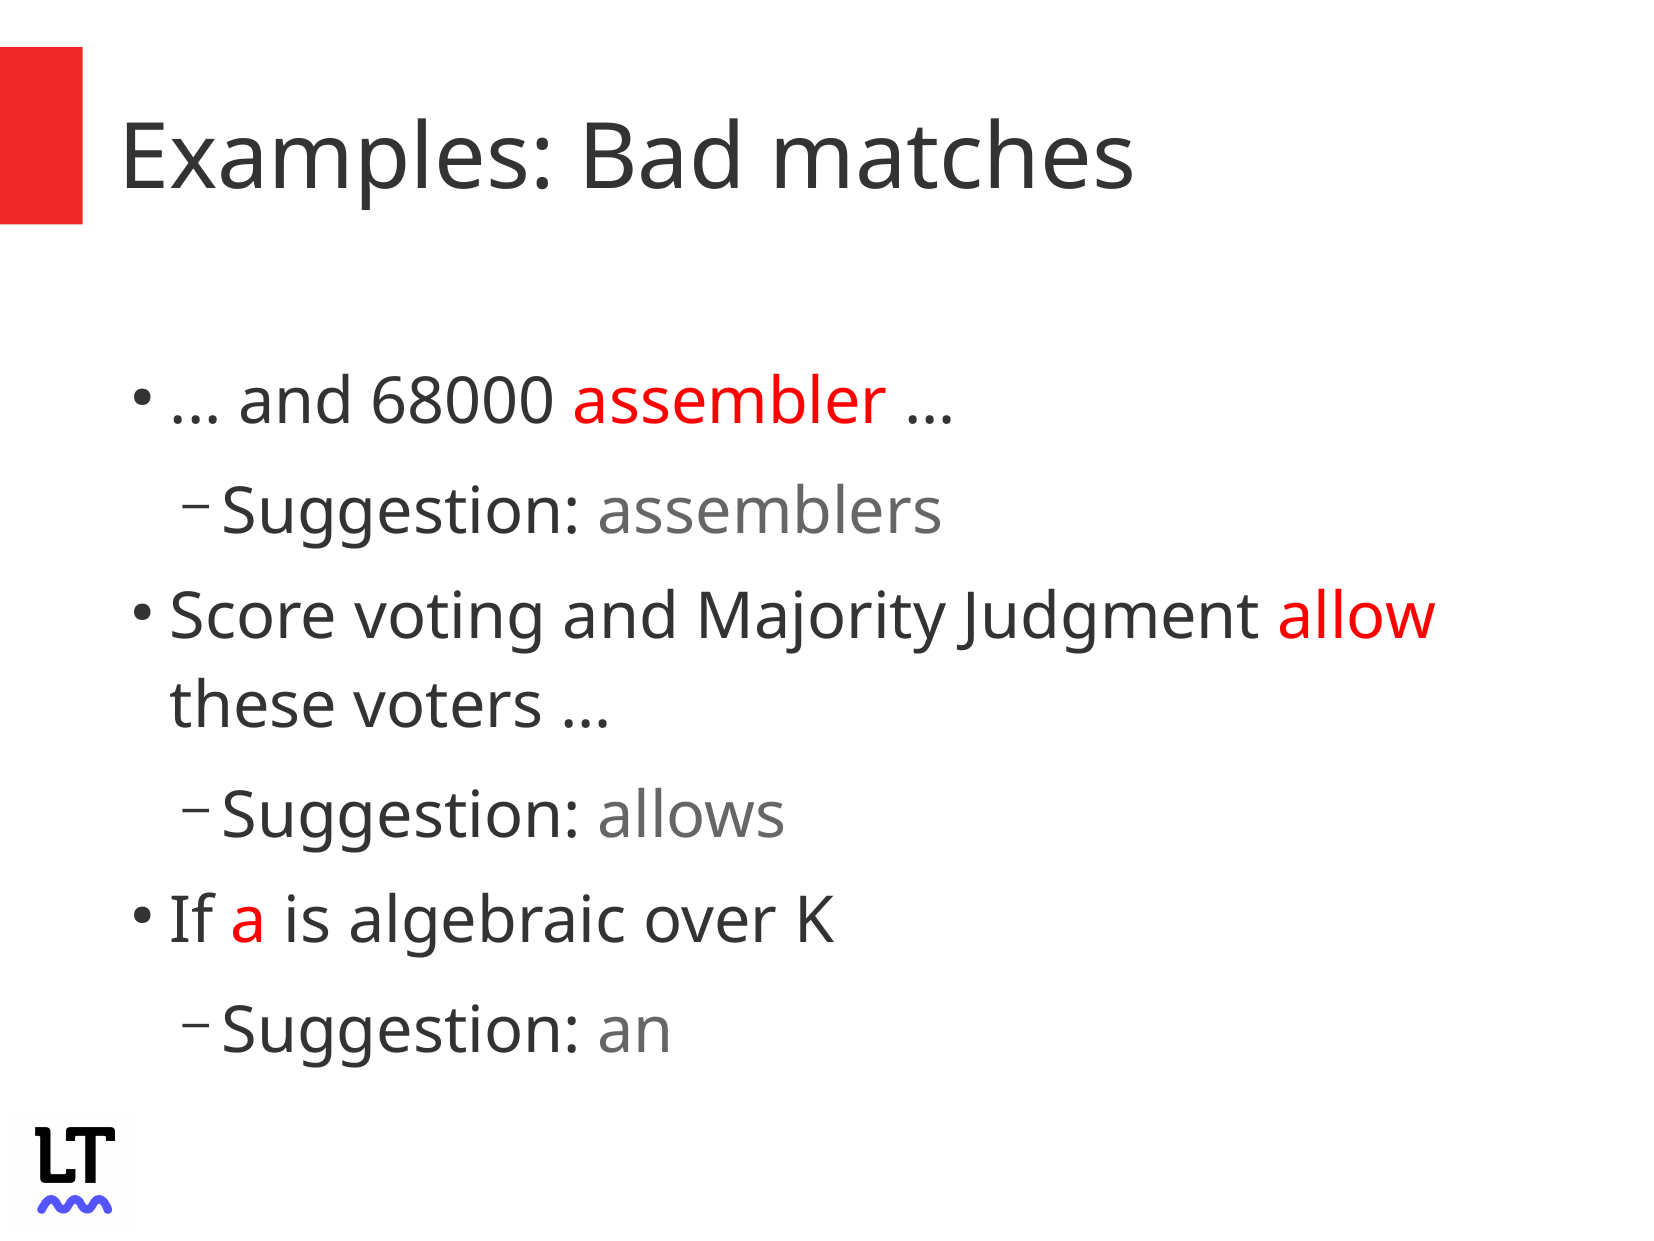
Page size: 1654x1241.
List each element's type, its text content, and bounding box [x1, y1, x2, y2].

list ... and 68000 assembler … Suggestion: assemblers Score voting and Majority Judgment allow these voters … Suggestion: allows If a is algebraic over K Suggestion: an [118, 354, 1536, 1074]
title Examples: Bad matches [118, 49, 1571, 257]
picture [11, 1110, 138, 1235]
